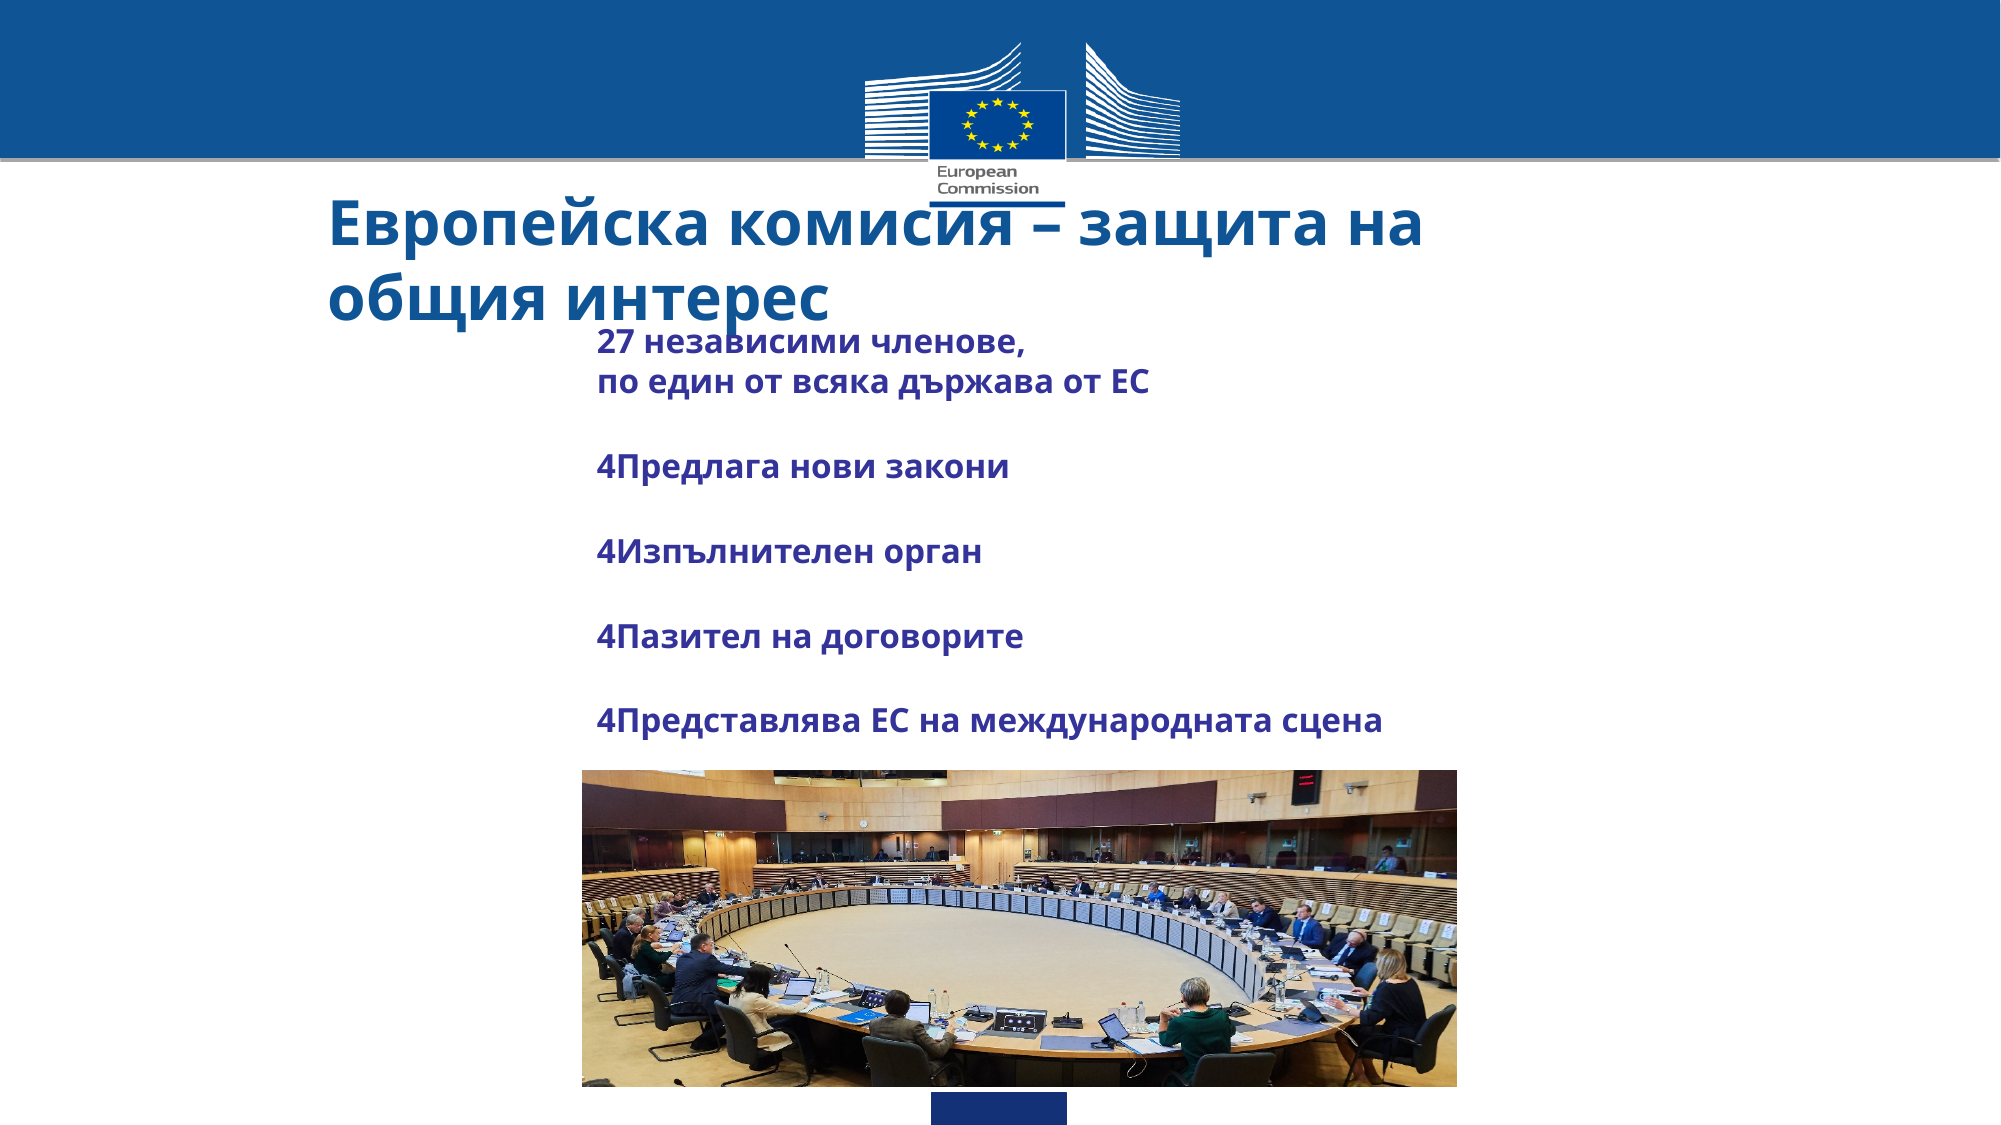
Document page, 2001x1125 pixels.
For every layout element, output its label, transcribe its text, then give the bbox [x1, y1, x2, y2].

text_box 27 независими членове, по един от всяка държава от ЕС 4Предлага нови закони 4Изпълнителен орган 4Пазител на договорите 4Представлява ЕС на международната сцена [582, 217, 1526, 843]
text_box Европейска комисия – защита на общия интерес [312, 175, 1663, 330]
picture [582, 770, 1457, 1088]
